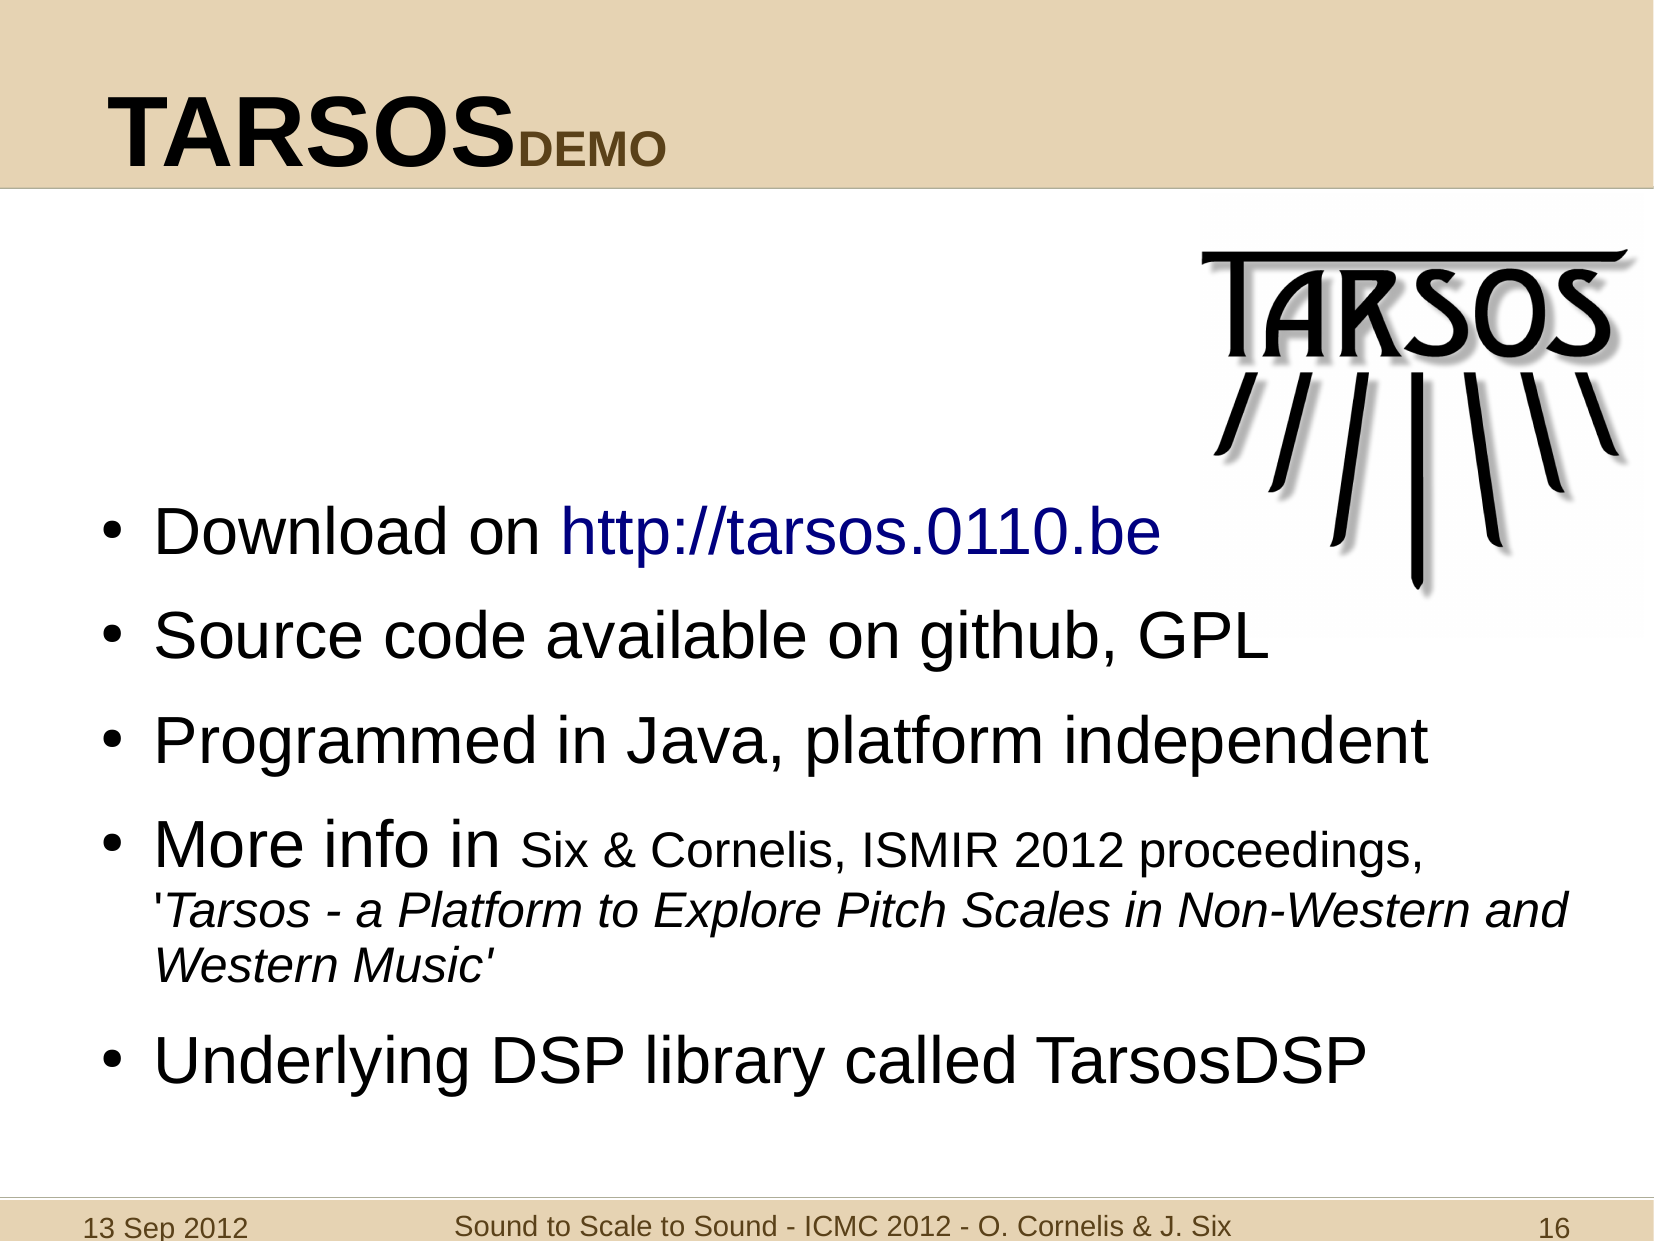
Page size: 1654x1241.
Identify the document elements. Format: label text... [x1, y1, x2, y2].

picture [1200, 193, 1644, 638]
list Download on http://tarsos.0110.be Source code available on github, GPL Programmed in Java, platform independent More info in Six & Cornelis, ISMIR 2012 proceedings, 'Tarsos - a Platform to Explore Pitch Scales in Non-Western and Western Music' Underlying DSP library called TarsosDSP [82, 494, 1571, 1045]
title TARSOSDEMO [0, 0, 1654, 188]
